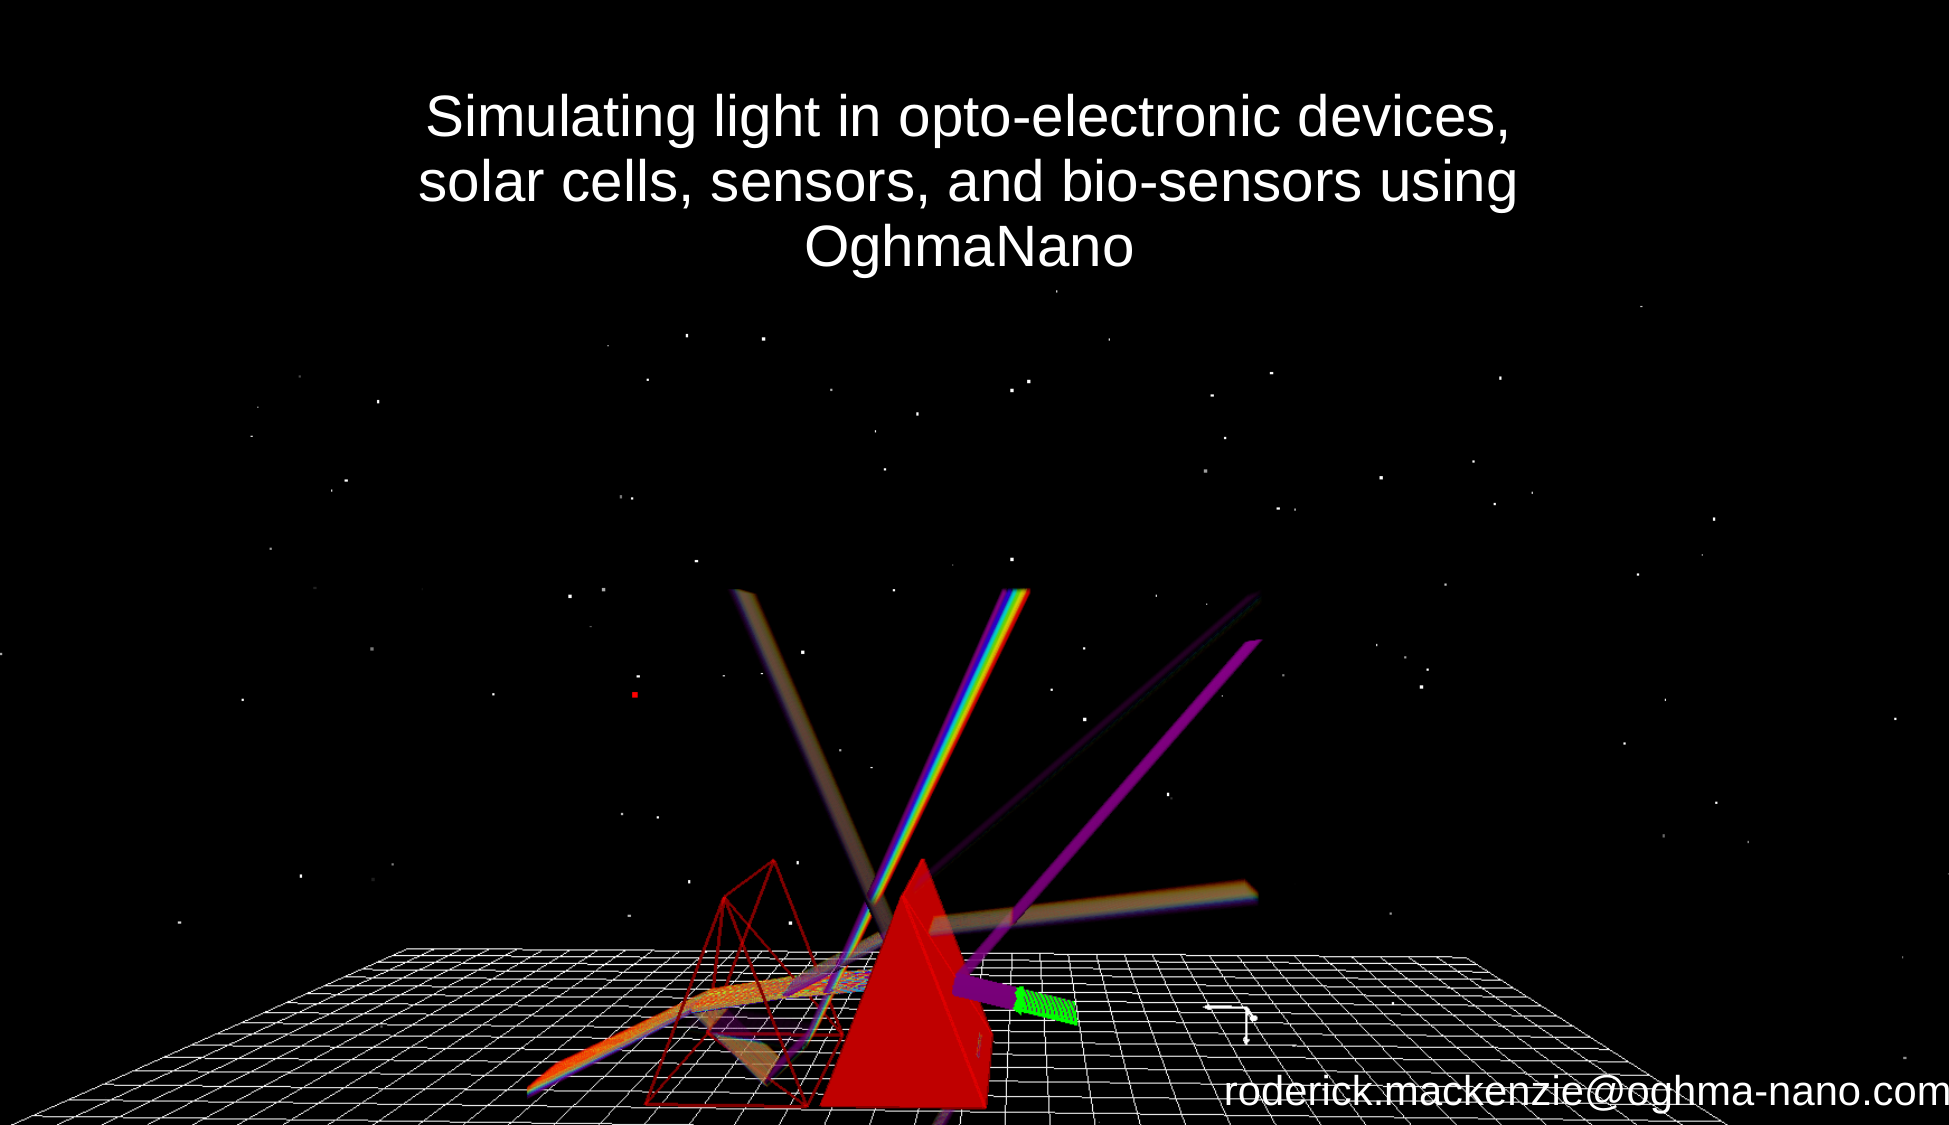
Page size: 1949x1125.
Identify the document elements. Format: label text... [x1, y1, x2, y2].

picture [0, 287, 1949, 1125]
title Simulating light in opto-electronic devices, solar cells, sensors, and bio-sensors using OghmaNano [248, 76, 1691, 287]
title roderick.mackenzie@oghma-nano.com [867, 1018, 1949, 1125]
text_box [0, 0, 1949, 287]
